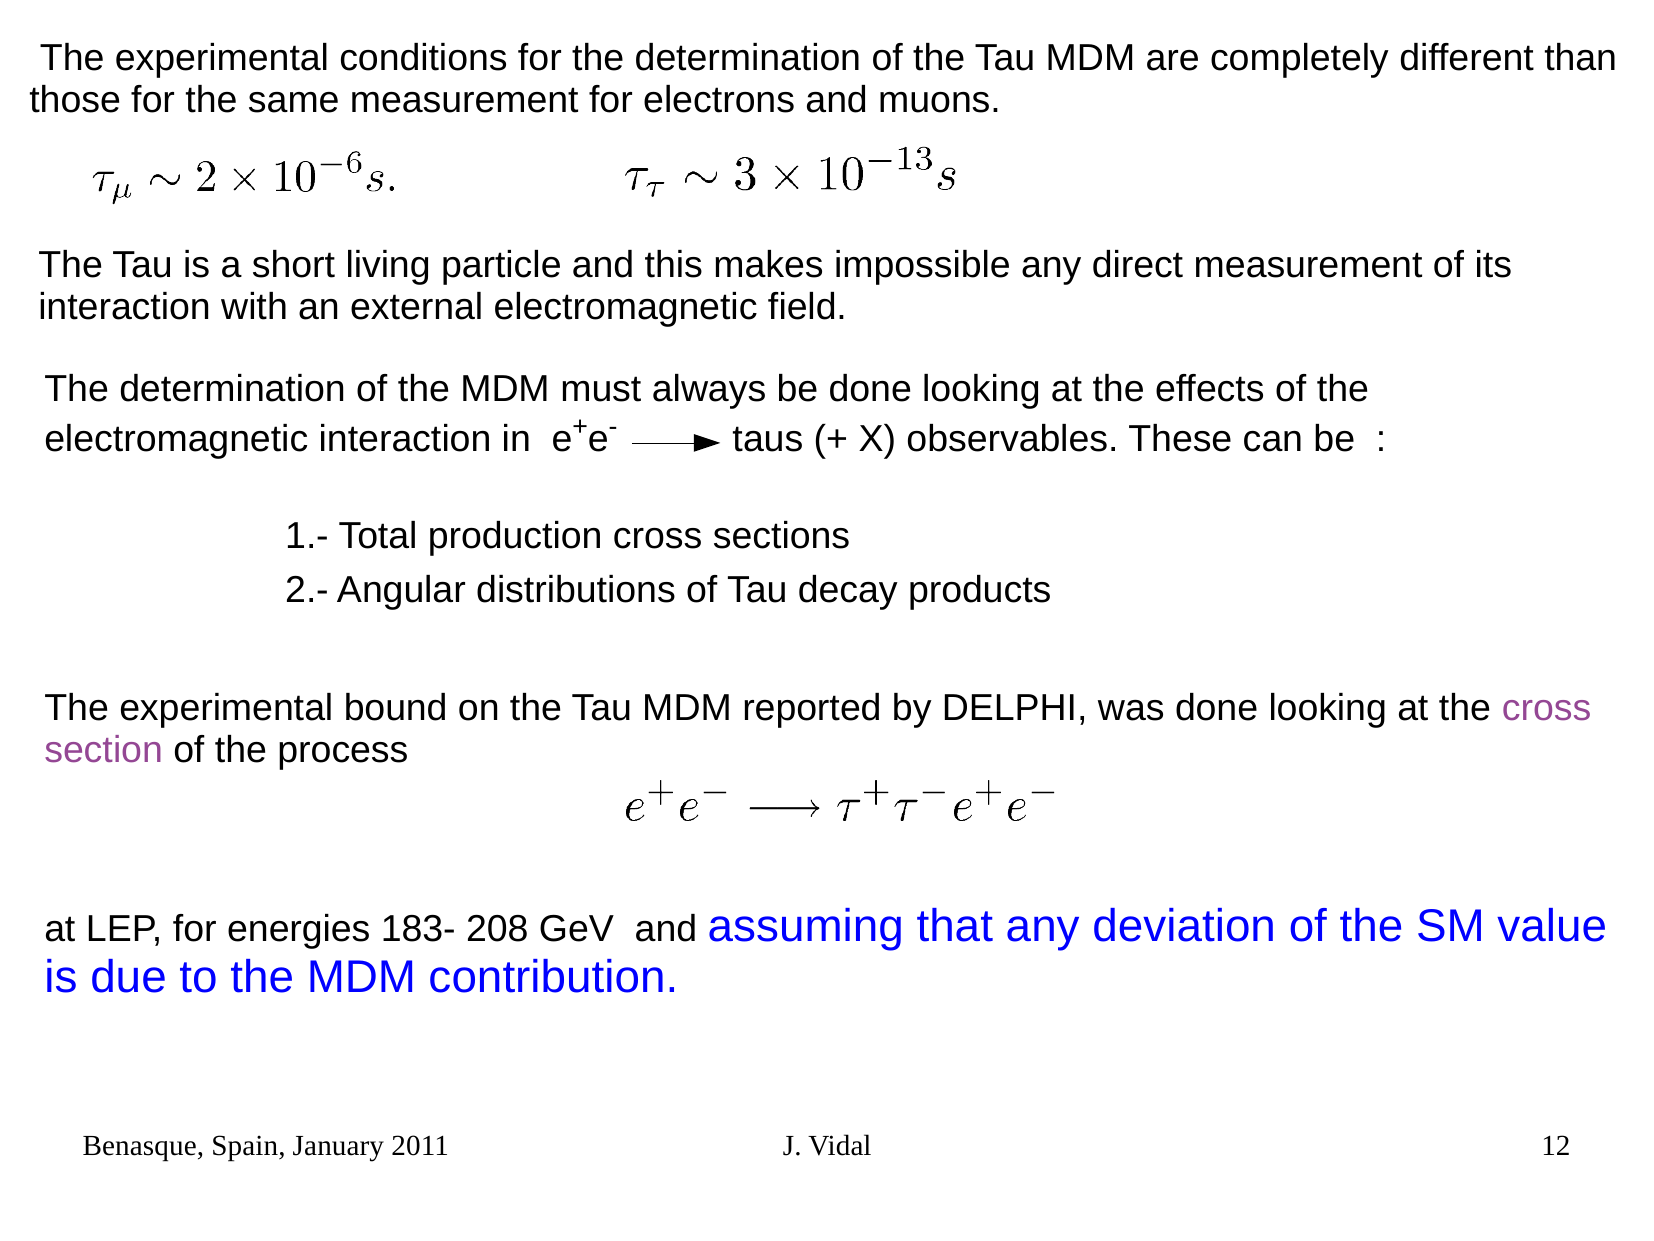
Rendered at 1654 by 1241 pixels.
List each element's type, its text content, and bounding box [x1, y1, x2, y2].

text_box The determination of the MDM must always be done looking at the effects of the electromagnetic interaction in e+e- taus (+ X) observables. These can be : - Total production cross sections - Angular distributions of Tau decay products [29, 360, 1625, 650]
picture [620, 142, 968, 201]
text_box The Tau is a short living particle and this makes impossible any direct measurement of its interaction with an external electromagnetic field. [23, 236, 1589, 336]
text_box The experimental bound on the Tau MDM reported by DELPHI, was done looking at the cross section of the process [29, 679, 1616, 779]
text_box at LEP, for energies 183- 208 GeV and assuming that any deviation of the SM value is due to the MDM contribution. [29, 892, 1625, 1010]
picture [620, 774, 1065, 827]
picture [88, 147, 402, 206]
text_box The experimental conditions for the determination of the Tau MDM are completely different than those for the same measurement for electrons and muons. [14, 29, 1654, 325]
